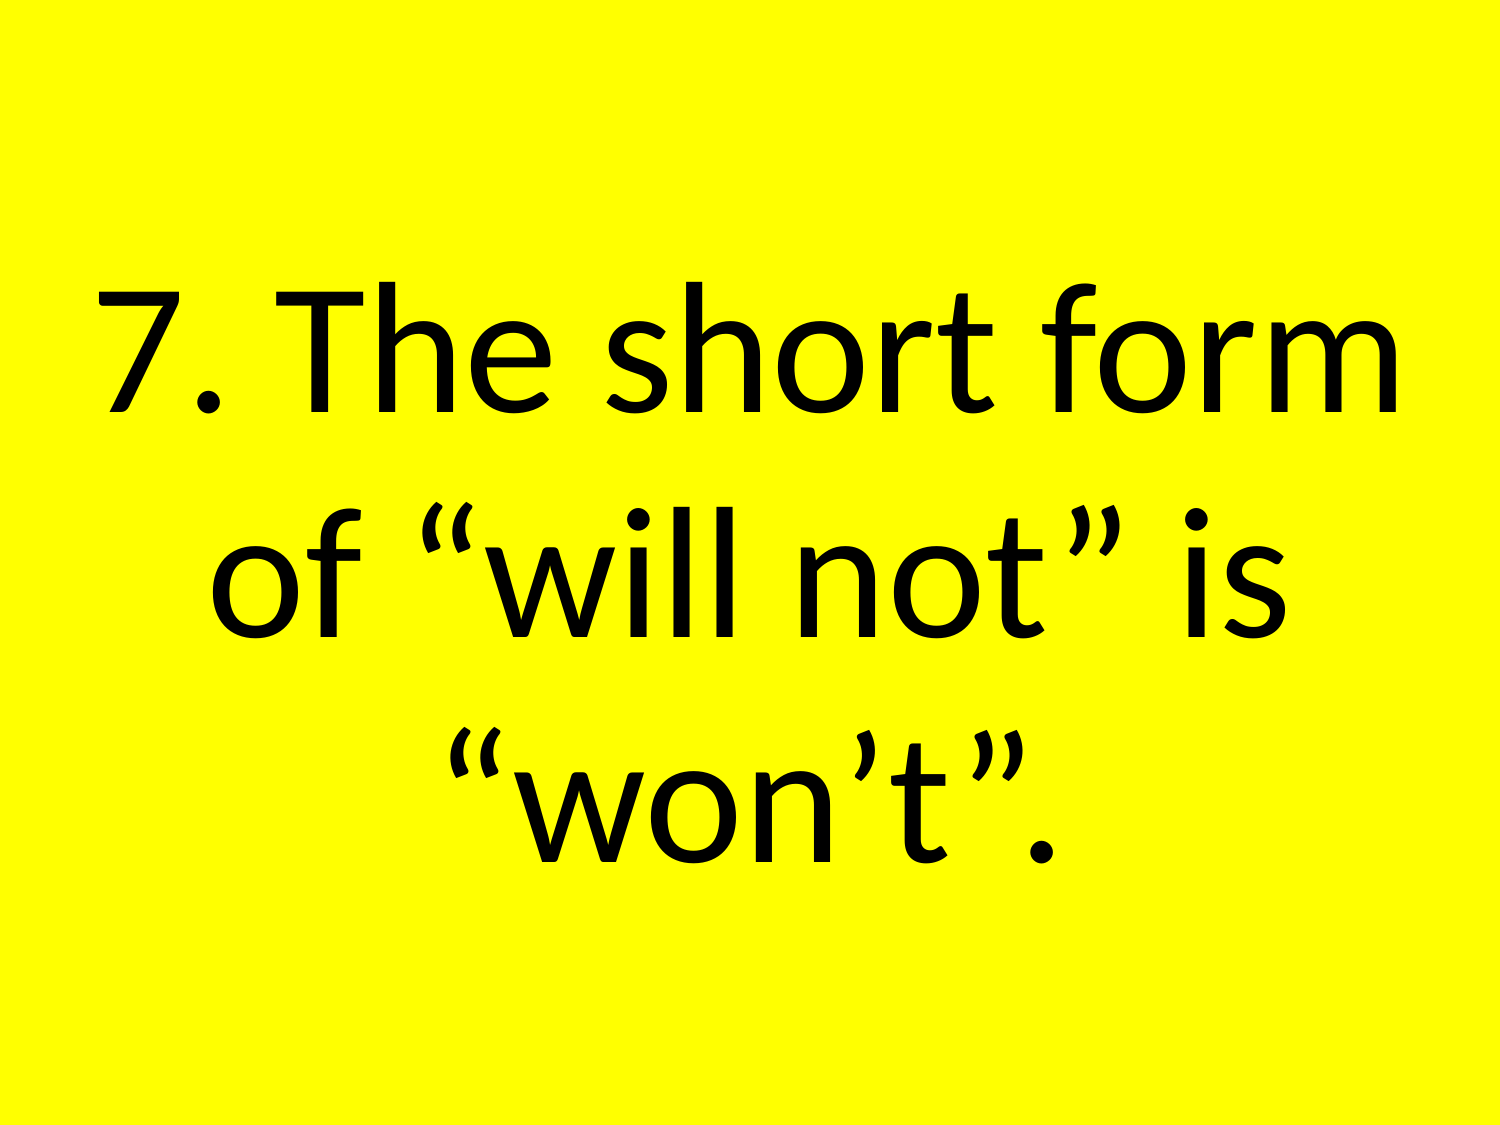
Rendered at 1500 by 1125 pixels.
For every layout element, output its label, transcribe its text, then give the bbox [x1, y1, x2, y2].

title 7. The short form of “will not” is “won’t”. [0, 0, 1500, 1125]
